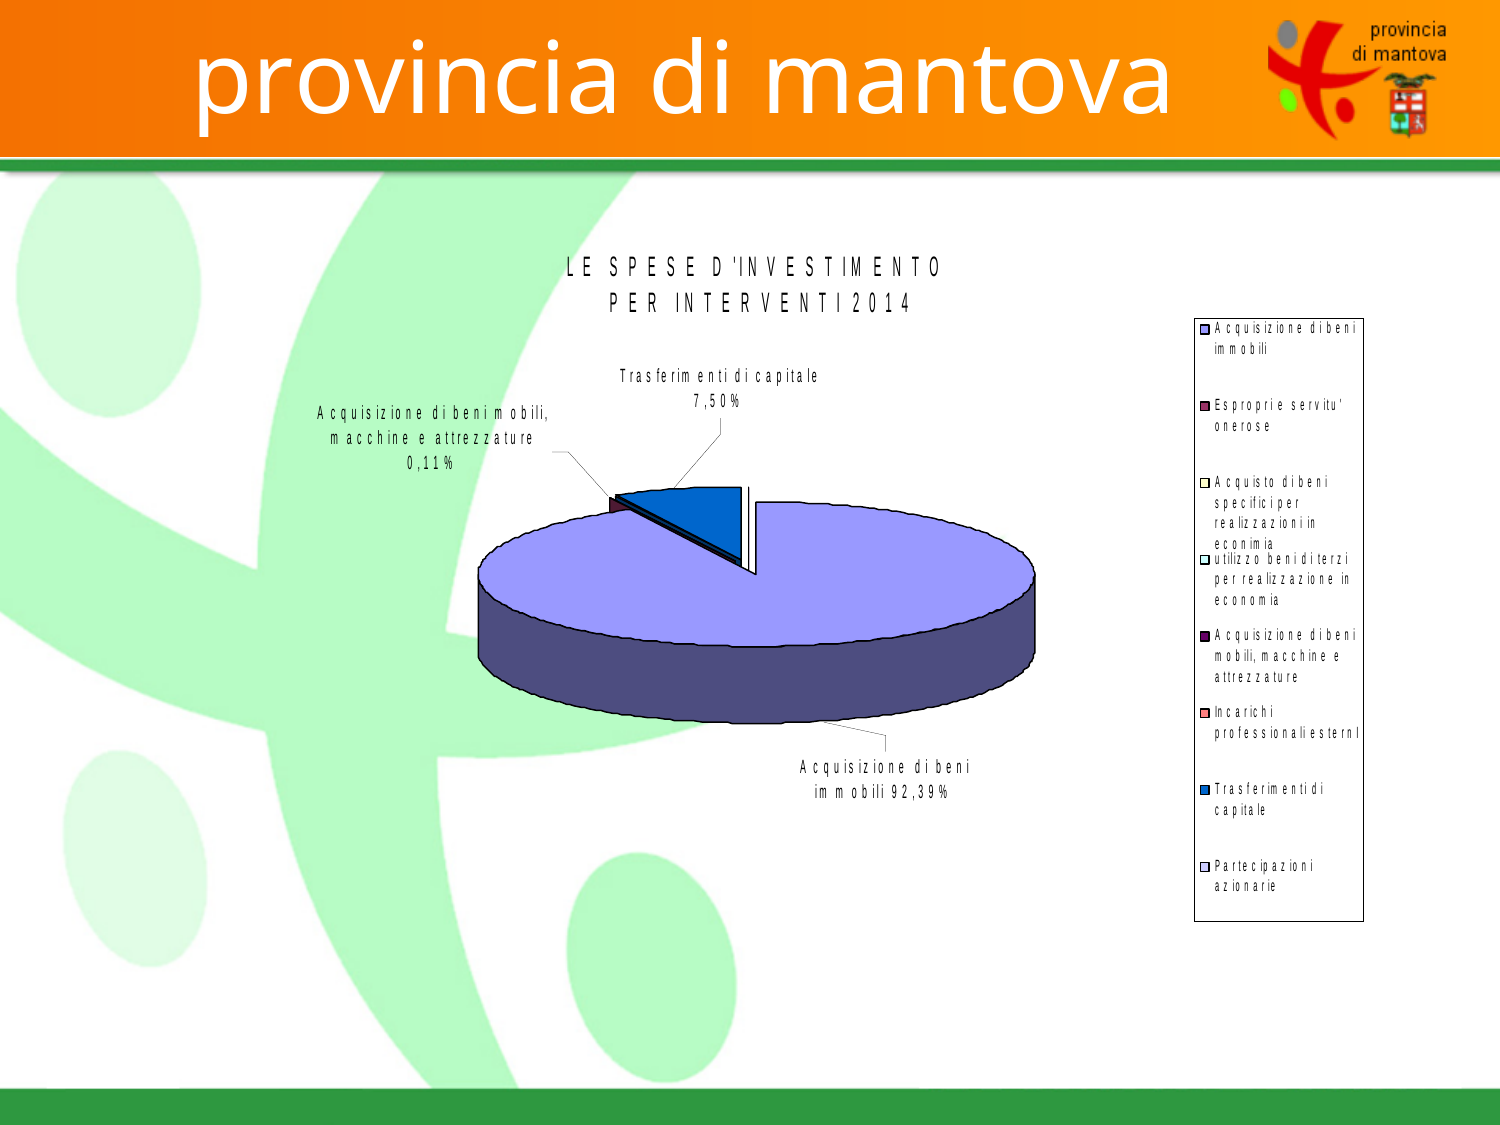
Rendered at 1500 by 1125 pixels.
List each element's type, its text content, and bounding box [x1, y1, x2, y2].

picture [0, 157, 1500, 1125]
picture [1267, 15, 1452, 142]
text_box provincia di mantova [176, 5, 1205, 142]
